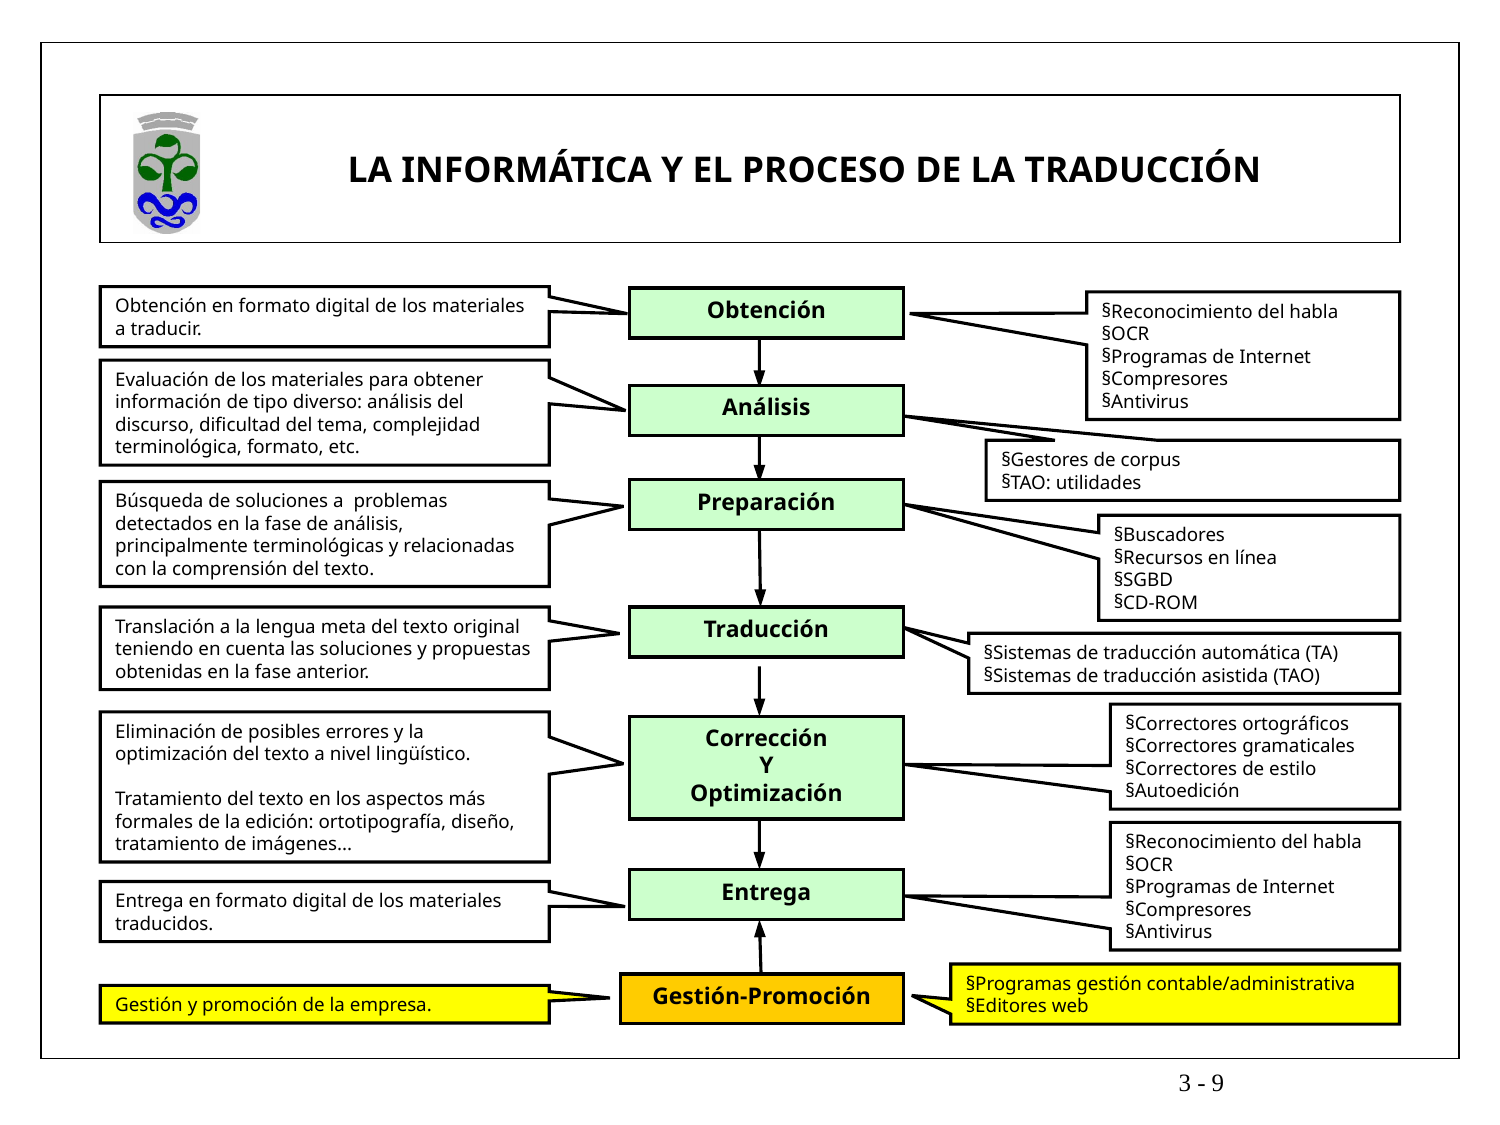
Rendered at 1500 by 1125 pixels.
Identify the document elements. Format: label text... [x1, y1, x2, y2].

text_box Obtención [629, 288, 904, 339]
text_box Traducción [629, 607, 904, 658]
text_box Gestión-Promoción [620, 973, 904, 1024]
text_box Translación a la lengua meta del texto original teniendo en cuenta las soluciones y propuestas obtenidas en la fase anterior. [100, 607, 620, 690]
text_box Eliminación de posibles errores y la optimización del texto a nivel lingüístico. Tratamiento del texto en los aspectos más formales de la edición: ortotipografía, diseño, tratamiento de imágenes... [100, 711, 624, 863]
text_box Sistemas de traducción automática (TA) Sistemas de traducción asistida (TAO) [905, 627, 1400, 694]
text_box Reconocimiento del habla OCR Programas de Internet Compresores Antivirus [909, 291, 1400, 420]
text_box Programas gestión contable/administrativa Editores web [911, 964, 1400, 1025]
text_box 3 - 9 [1163, 1058, 1477, 1089]
text_box Gestión y promoción de la empresa. [100, 985, 610, 1024]
text_box LA INFORMÁTICA Y EL PROCESO DE LA TRADUCCIÓN [100, 95, 1400, 243]
text_box Búsqueda de soluciones a problemas detectados en la fase de análisis, principalmente terminológicas y relacionadas con la comprensión del texto. [100, 481, 624, 587]
text_box Corrección Y Optimización [629, 716, 904, 820]
text_box Análisis [629, 385, 904, 436]
text_box Correctores ortográficos Correctores gramaticales Correctores de estilo Autoedición [905, 704, 1400, 810]
text_box Evaluación de los materiales para obtener información de tipo diverso: análisis del discurso, dificultad del tema, complejidad terminológica, formato, etc. [100, 360, 626, 466]
text_box Obtención en formato digital de los materiales a traducir. [100, 286, 628, 347]
text_box Entrega en formato digital de los materiales traducidos. [100, 881, 626, 942]
text_box Reconocimiento del habla OCR Programas de Internet Compresores Antivirus [905, 822, 1400, 951]
text_box Buscadores Recursos en línea SGBD CD-ROM [905, 504, 1400, 621]
text_box Entrega [629, 869, 904, 920]
text_box Preparación [629, 479, 904, 530]
text_box Gestores de corpus TAO: utilidades [905, 416, 1400, 501]
